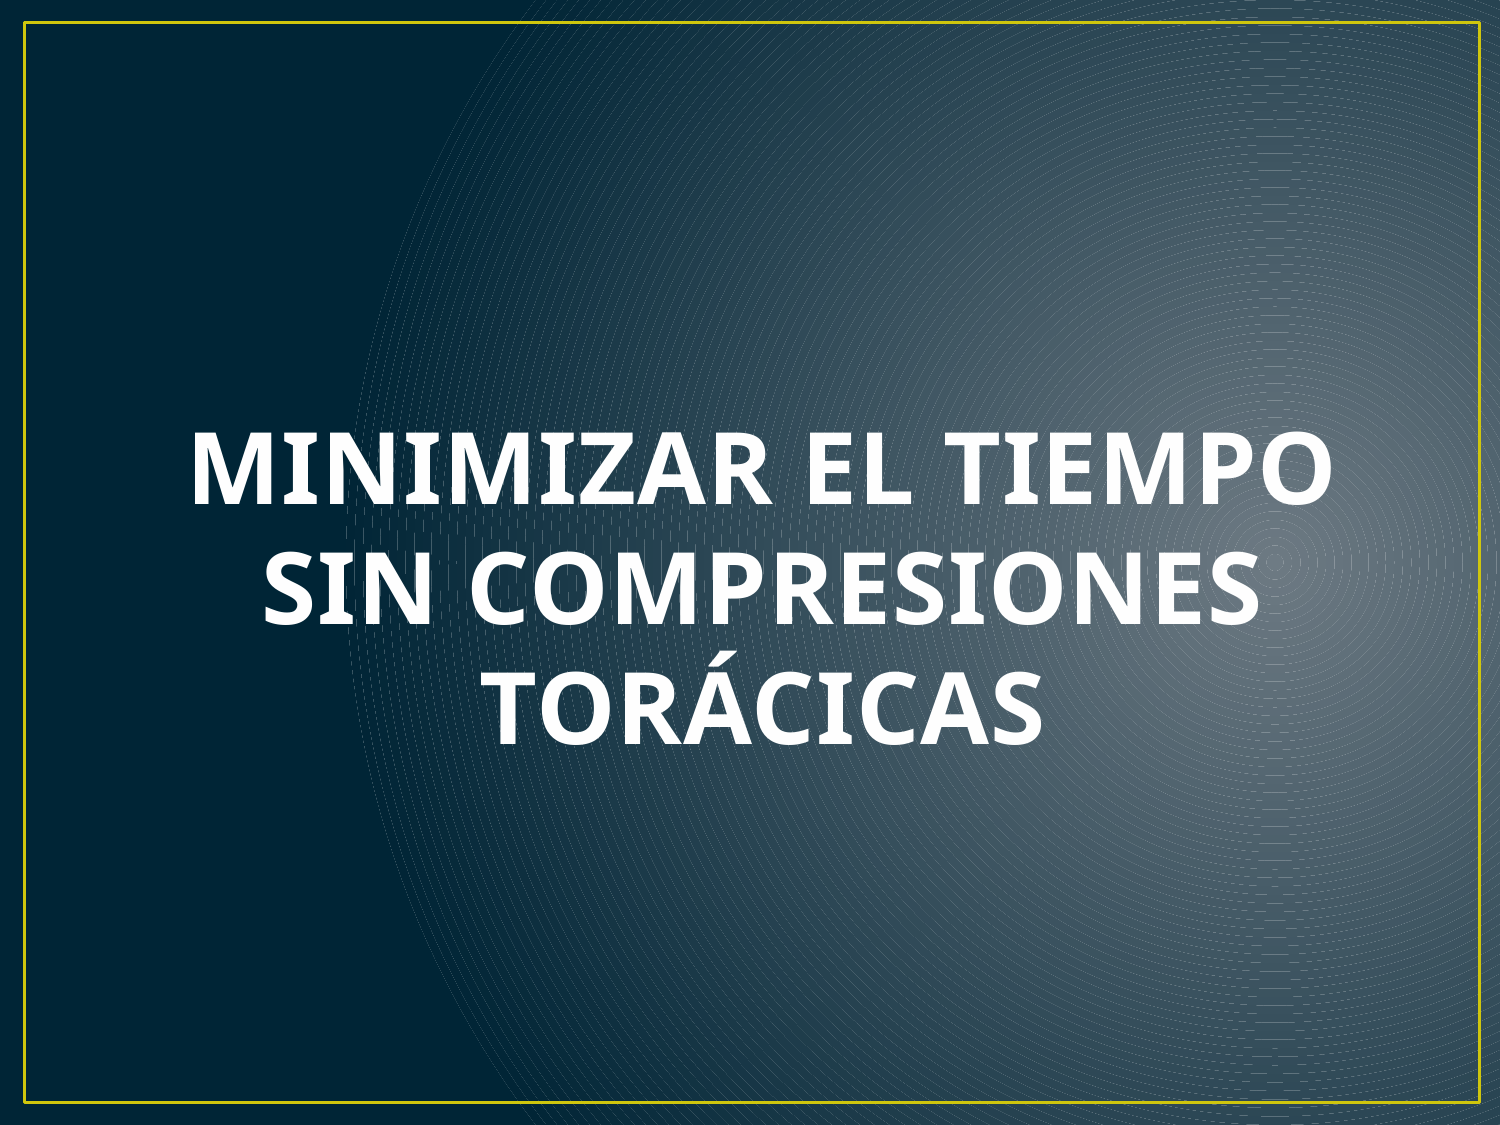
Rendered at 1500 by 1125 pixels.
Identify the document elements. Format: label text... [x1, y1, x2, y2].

title MINIMIZAR EL TIEMPO SIN COMPRESIONES TORÁCICAS [88, 397, 1439, 764]
